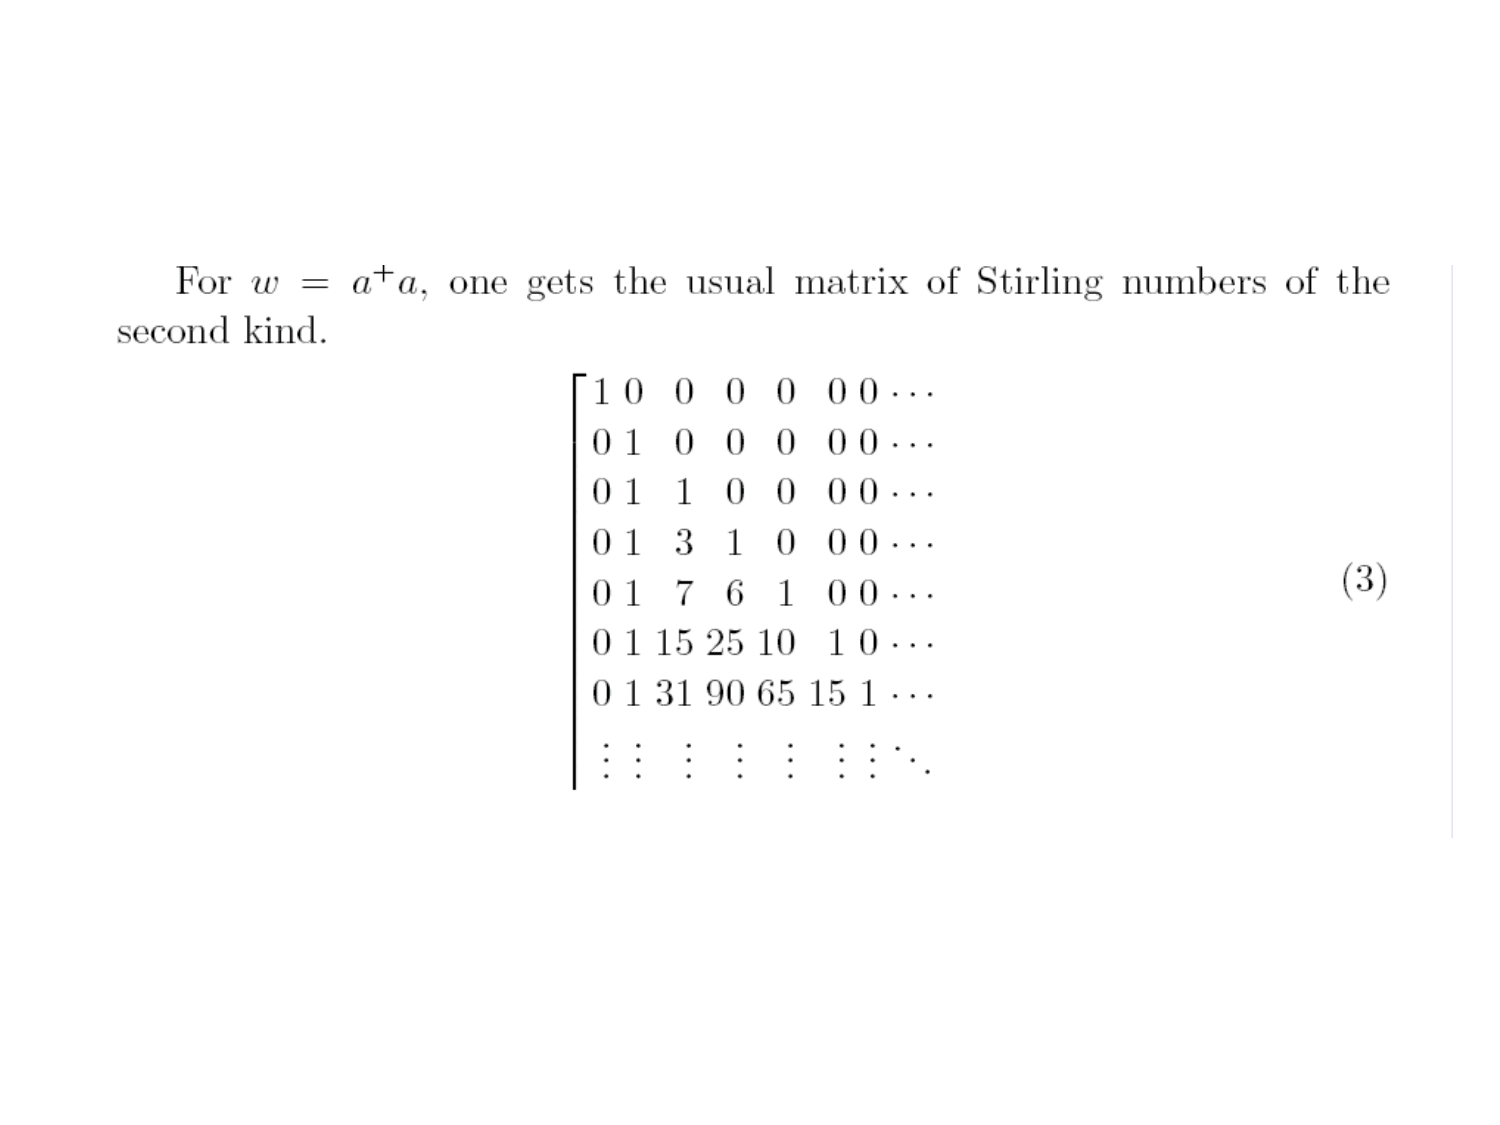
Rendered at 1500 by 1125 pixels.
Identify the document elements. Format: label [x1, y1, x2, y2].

picture [47, 265, 1453, 838]
